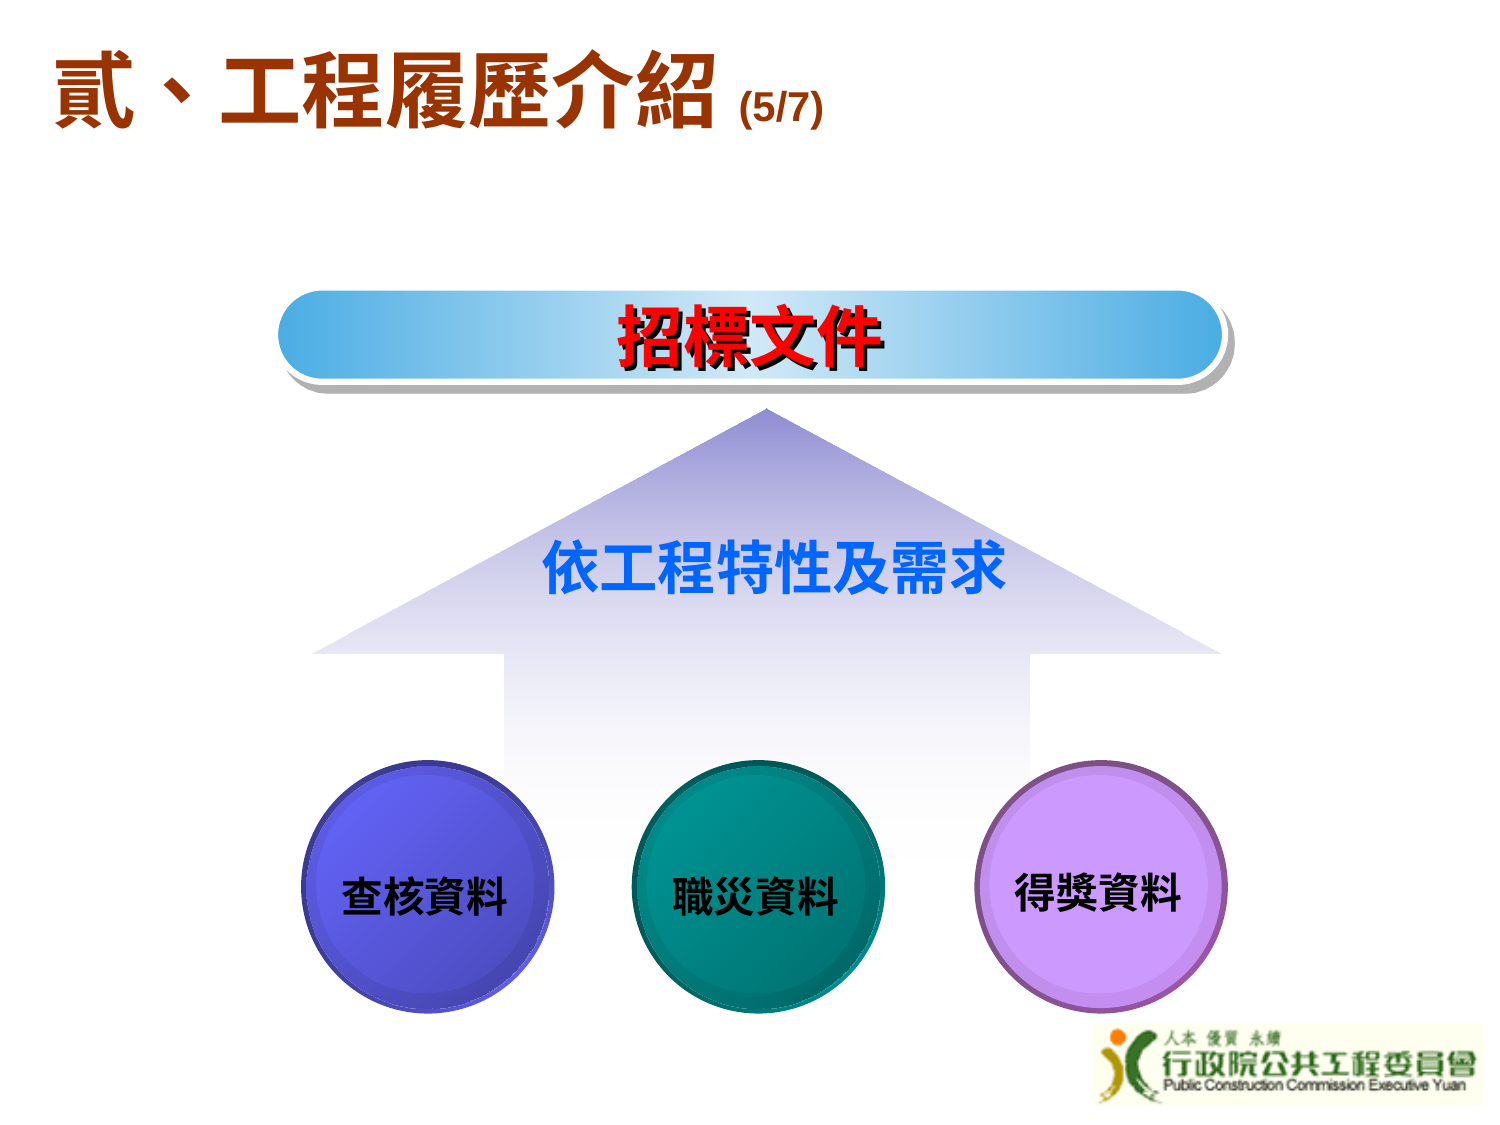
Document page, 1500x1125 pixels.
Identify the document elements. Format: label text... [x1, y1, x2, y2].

text_box 招標文件 [275, 287, 1226, 382]
picture [1092, 1023, 1483, 1106]
text_box [555, 408, 979, 523]
text_box 查核資料 [326, 863, 524, 929]
text_box [301, 538, 1228, 1014]
text_box 得獎資料 [1000, 858, 1197, 925]
text_box 職災資料 [657, 863, 855, 929]
text_box 依工程特性及需求 [526, 523, 1023, 609]
title 貳、工程履歷介紹(5/7) [37, 25, 1461, 152]
